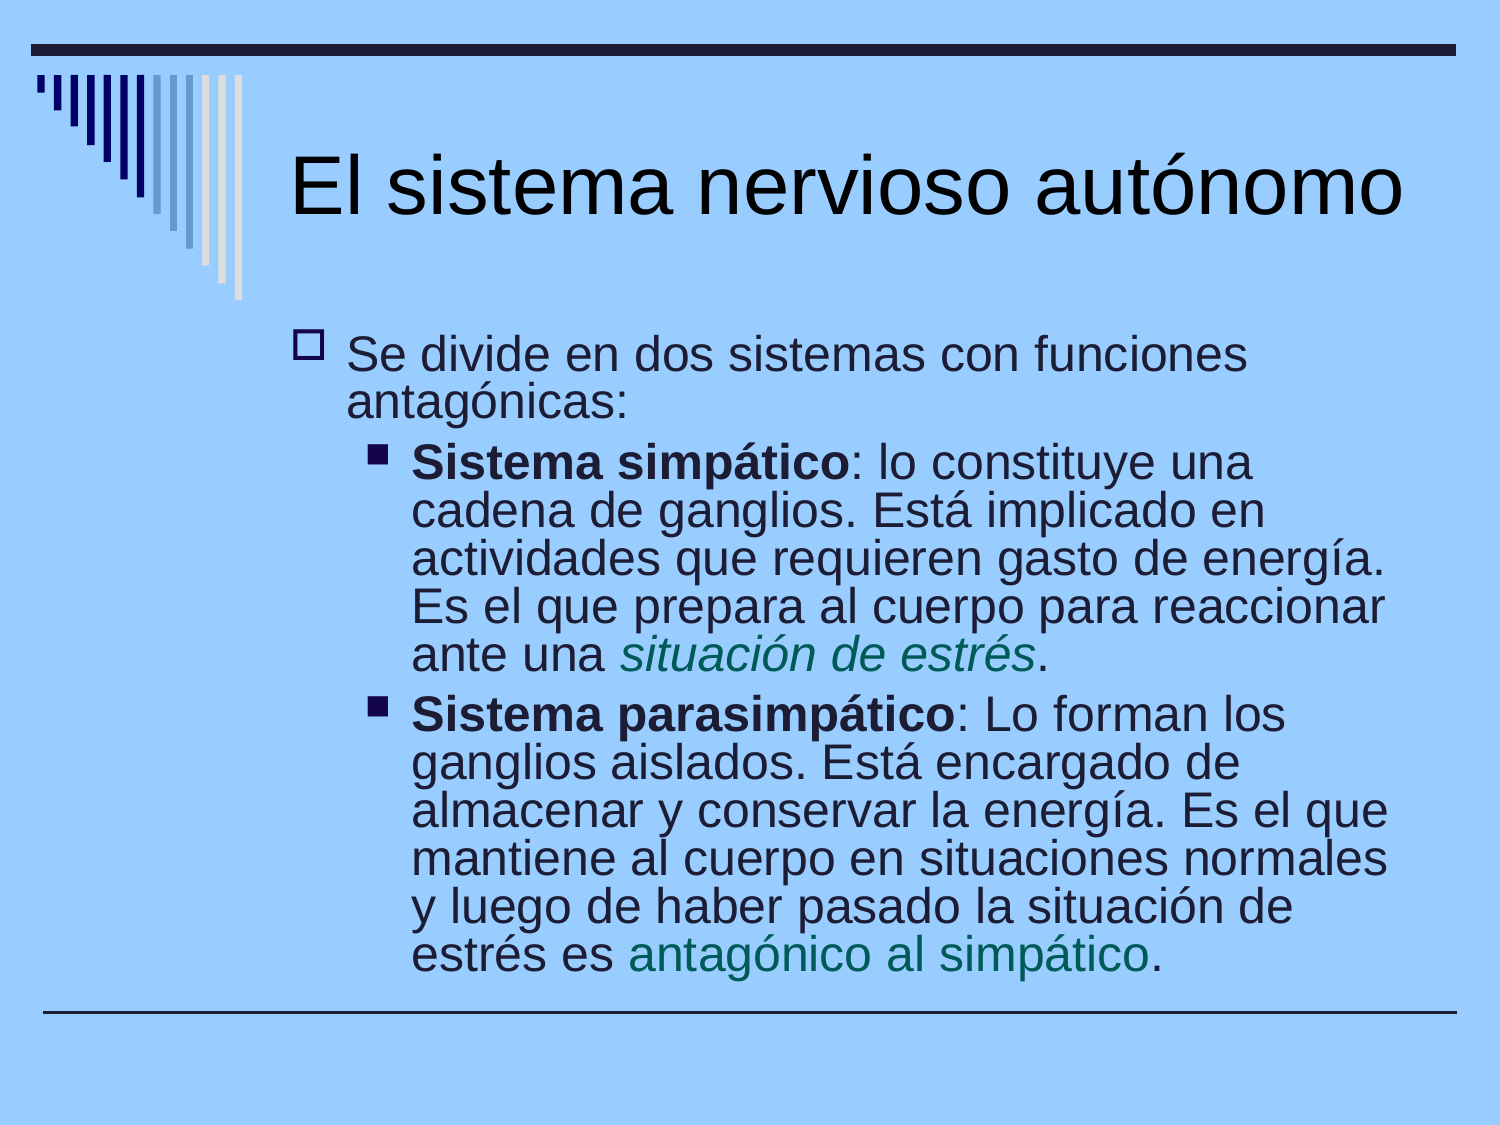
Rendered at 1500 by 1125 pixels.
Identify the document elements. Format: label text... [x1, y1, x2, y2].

title El sistema nervioso autónomo [274, 75, 1425, 288]
list Se divide en dos sistemas con funciones antagónicas: Sistema simpático: lo constituye una cadena de ganglios. Está implicado en actividades que requieren gasto de energía. Es el que prepara al cuerpo para reaccionar ante una situación de estrés. Sistema parasimpático: Lo forman los ganglios aislados. Está encargado de almacenar y conservar la energía. Es el que mantiene al cuerpo en situaciones normales y luego de haber pasado la situación de estrés es antagónico al simpático. [274, 324, 1425, 1110]
